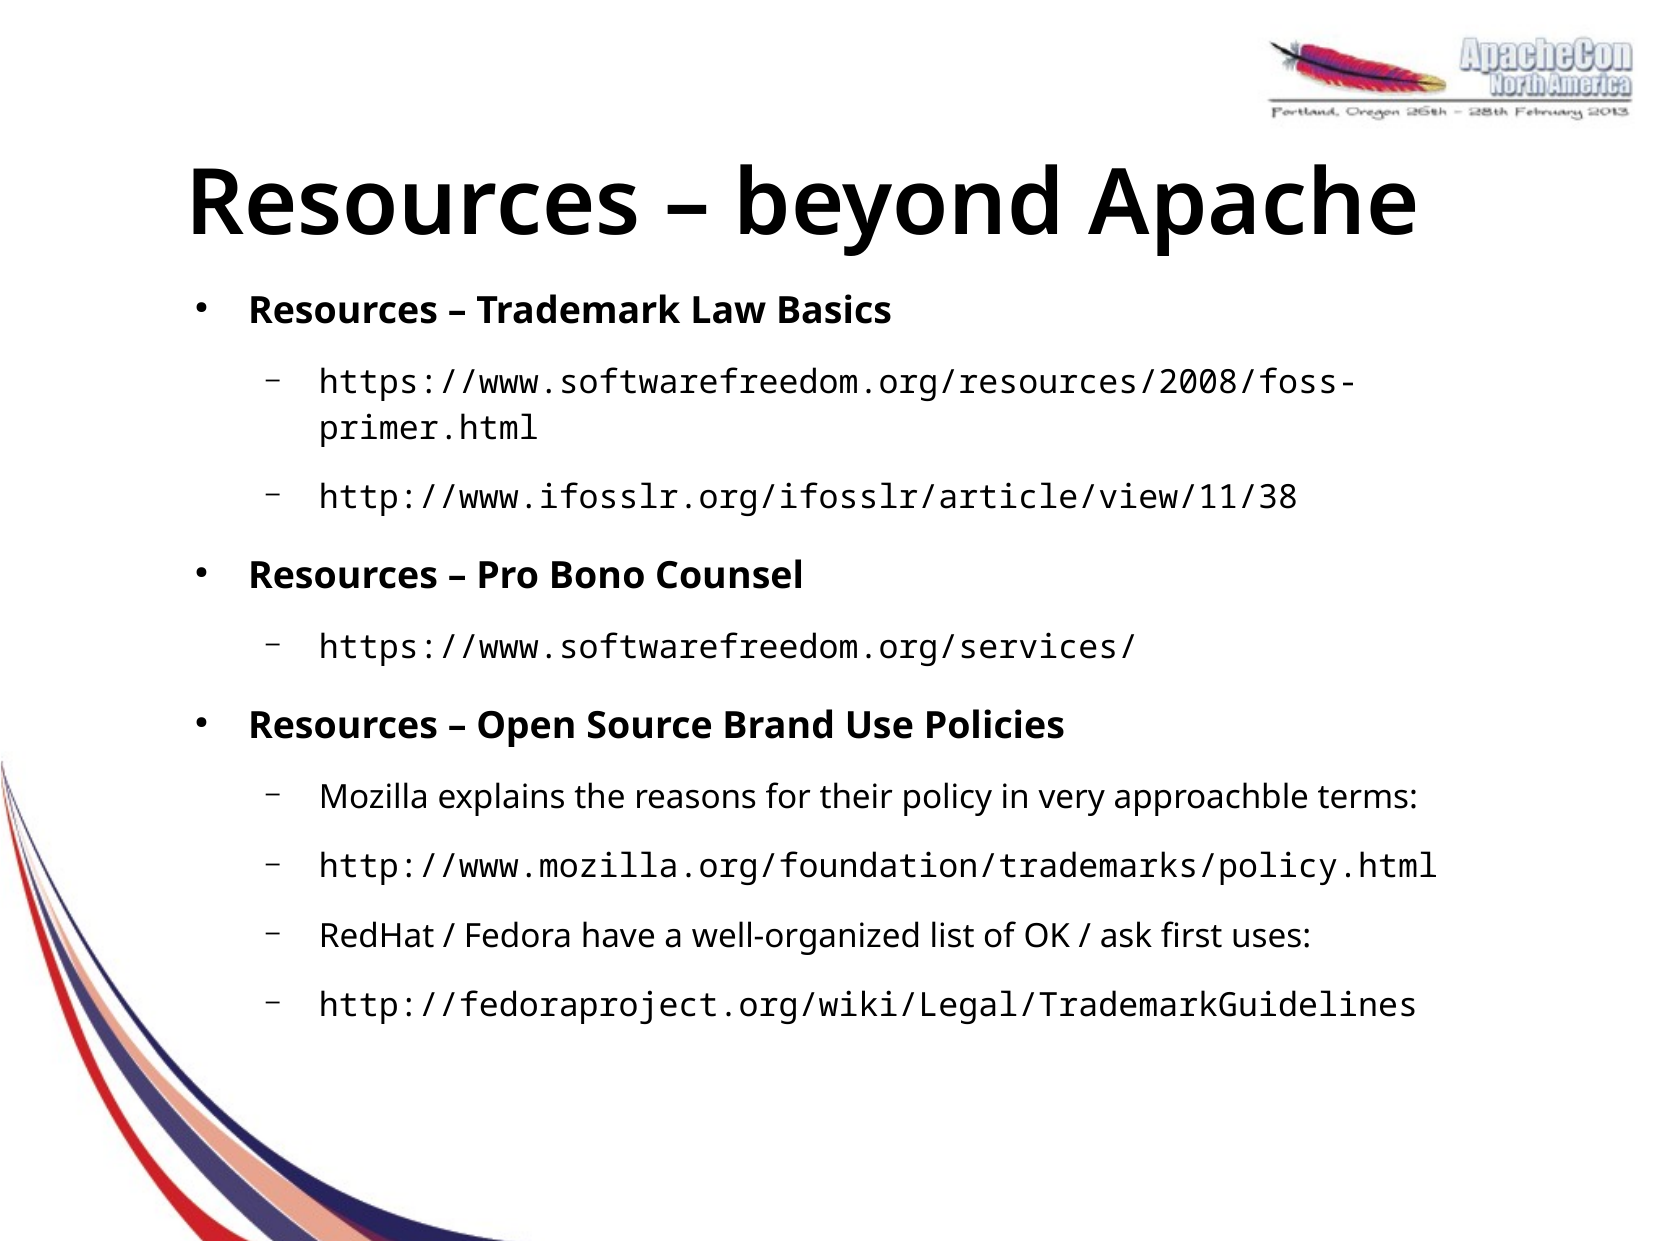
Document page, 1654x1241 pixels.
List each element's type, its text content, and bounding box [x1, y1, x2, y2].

title Resources – beyond Apache [177, 134, 1536, 262]
picture [0, 0, 1654, 1241]
list Resources – Trademark Law Basics https://www.softwarefreedom.org/resources/2008/foss-primer.html http://www.ifosslr.org/ifosslr/article/view/11/38 Resources – Pro Bono Counsel https://www.softwarefreedom.org/services/ Resources – Open Source Brand Use Policies Mozilla explains the reasons for their policy in very approachble terms: http://www.mozilla.org/foundation/trademarks/policy.html RedHat / Fedora have a well-organized list of OK / ask first uses: http://fedoraproject.org/wiki/Legal/TrademarkGuidelines [177, 283, 1536, 1004]
